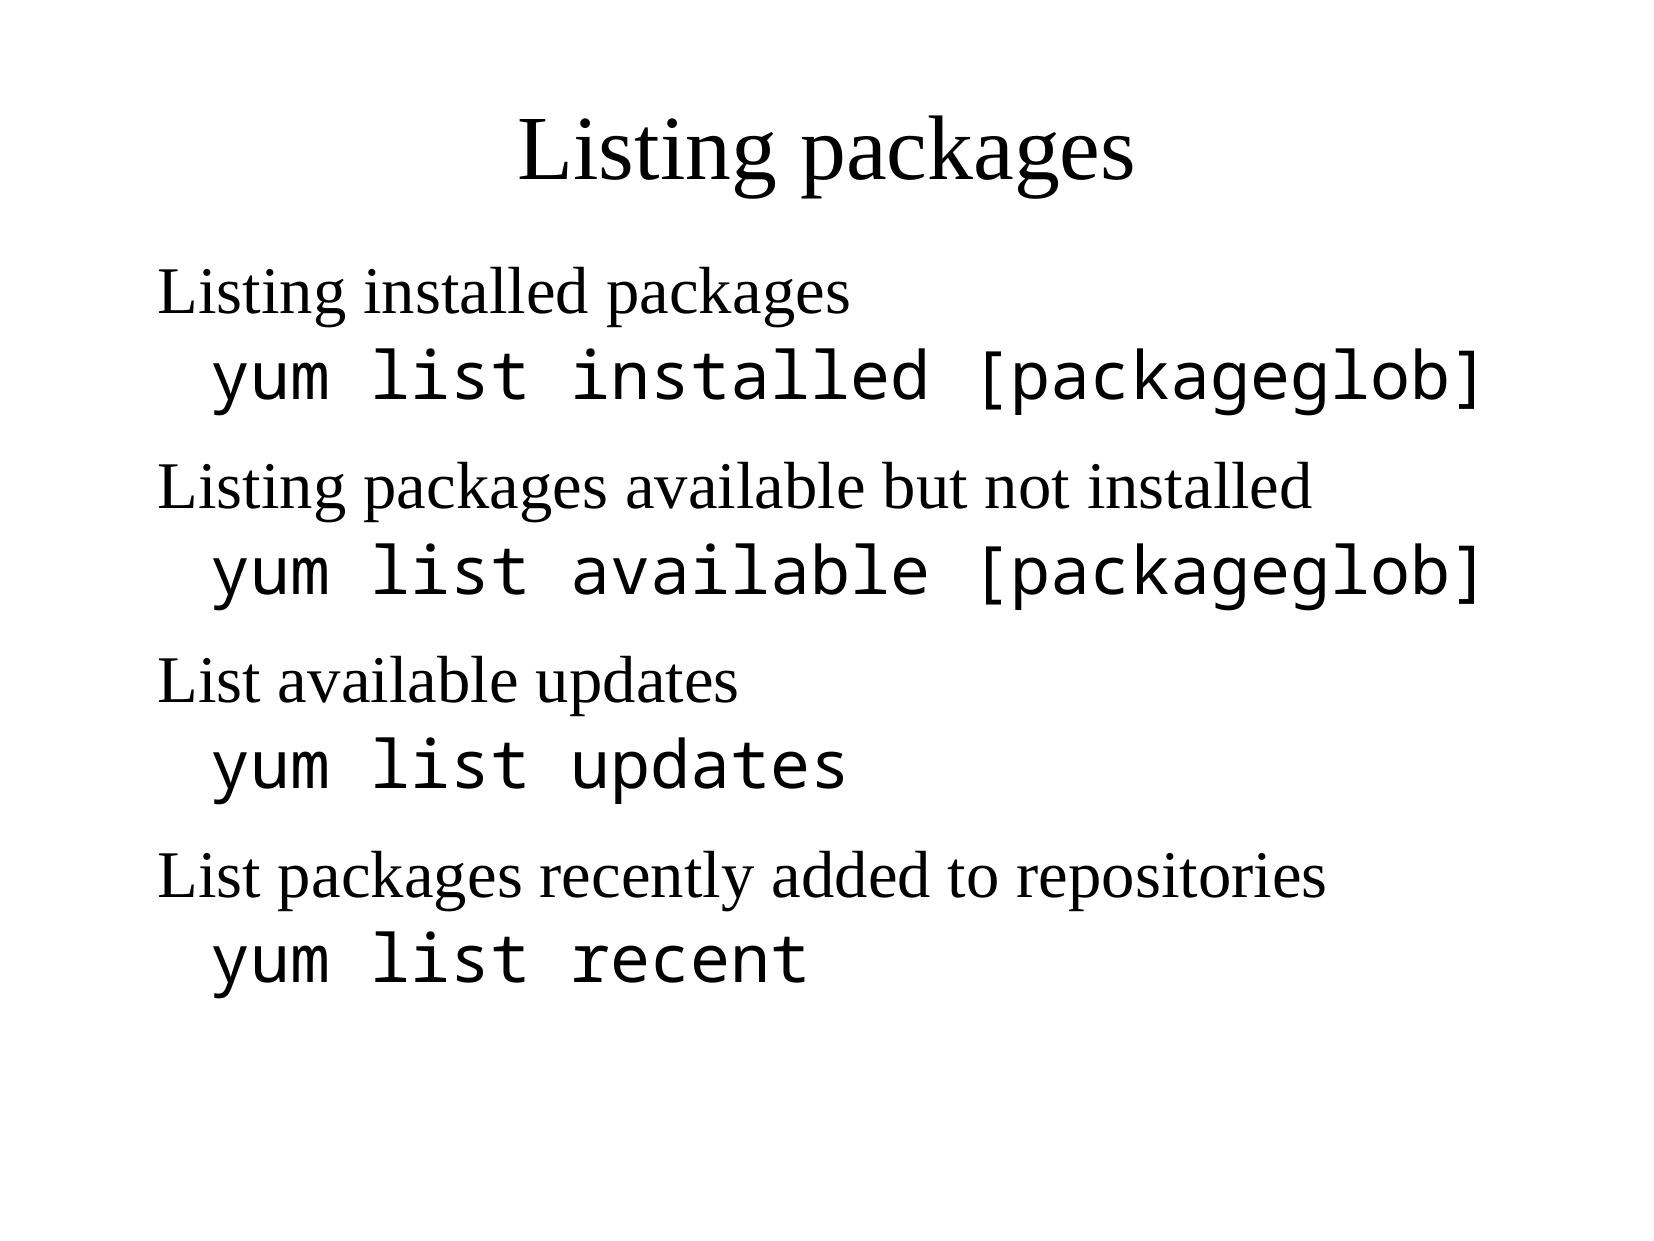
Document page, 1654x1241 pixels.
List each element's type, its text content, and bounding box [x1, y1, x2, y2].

list Listing installed packages yum list installed [packageglob] Listing packages available but not installed yum list available [packageglob] List available updates yum list updates List packages recently added to repositories yum list recent [140, 254, 1553, 1036]
title Listing packages [121, 45, 1534, 253]
